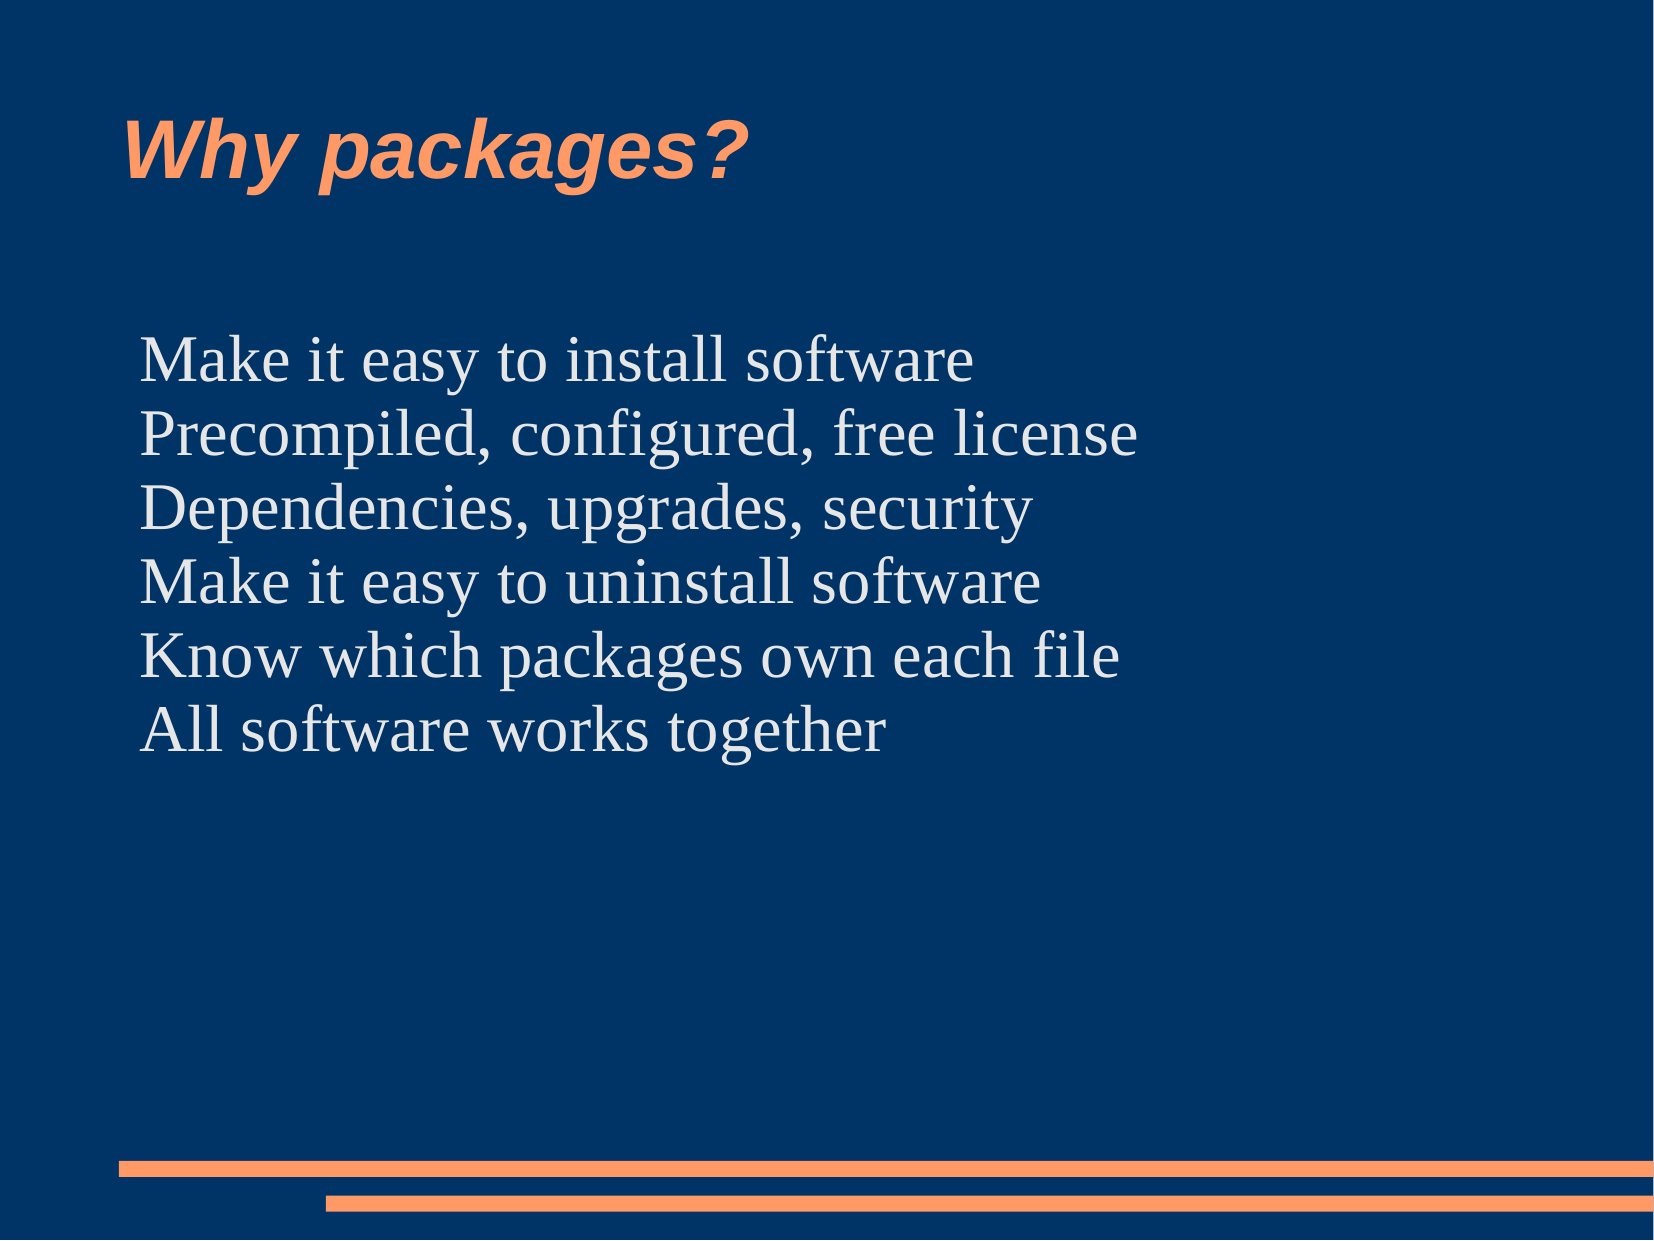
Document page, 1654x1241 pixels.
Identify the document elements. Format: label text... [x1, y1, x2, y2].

list Make it easy to install software Precompiled, configured, free license Dependencies, upgrades, security Make it easy to uninstall software Know which packages own each file All software works together [121, 322, 1561, 1118]
title Why packages? [121, 53, 1534, 247]
